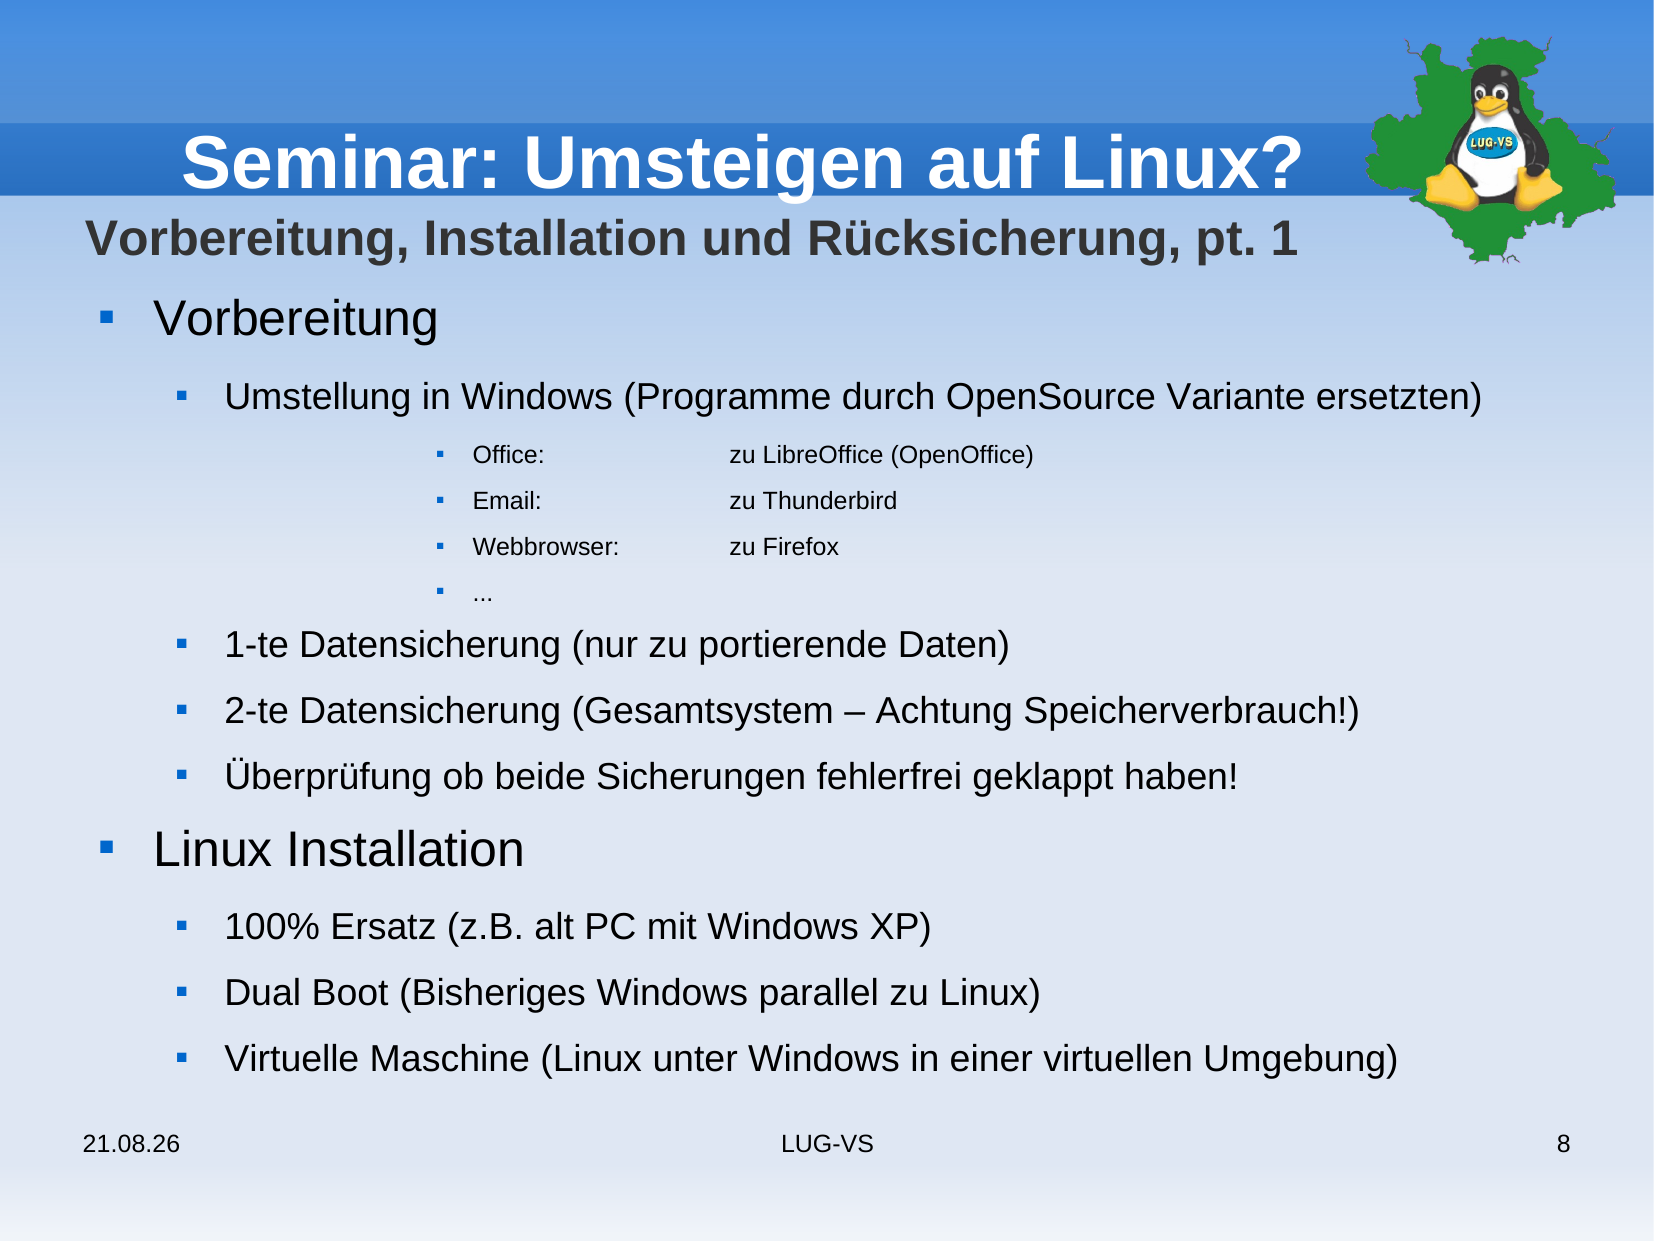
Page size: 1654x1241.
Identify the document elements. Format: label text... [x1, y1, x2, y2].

title Seminar: Umsteigen auf Linux? [0, 59, 1489, 267]
list Vorbereitung Umstellung in Windows (Programme durch OpenSource Variante ersetzten) Office: zu LibreOffice (OpenOffice) Email: zu Thunderbird Webbrowser: zu Firefox ... 1-te Datensicherung (nur zu portierende Daten) 2-te Datensicherung (Gesamtsystem – Achtung Speicherverbrauch!) Überprüfung ob beide Sicherungen fehlerfrei geklappt haben! Linux Installation 100% Ersatz (z.B. alt PC mit Windows XP) Dual Boot (Bisheriges Windows parallel zu Linux) Virtuelle Maschine (Linux unter Windows in einer virtuellen Umgebung) [82, 290, 1571, 1159]
picture [1489, 137, 1512, 149]
picture [0, 0, 1654, 1241]
text_box Vorbereitung, Installation und Rücksicherung, pt. 1 [14, 209, 1418, 266]
